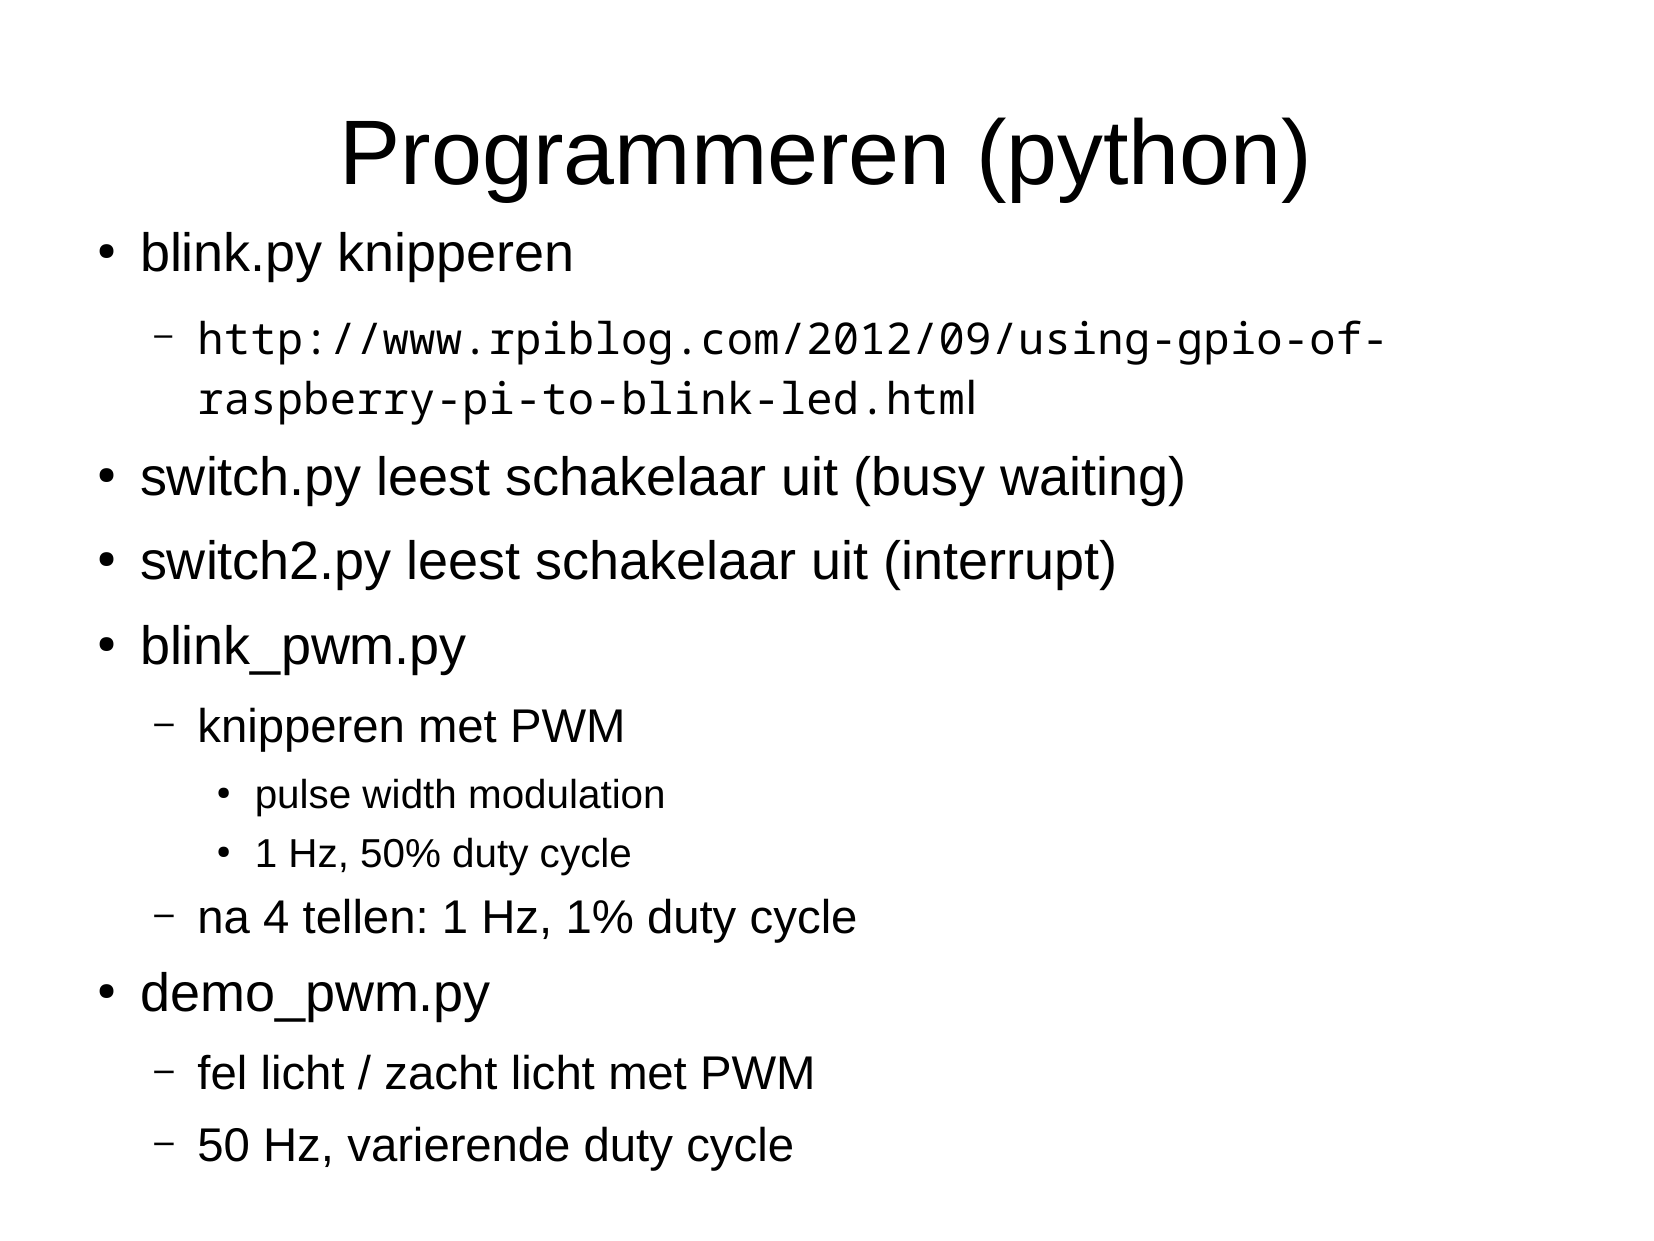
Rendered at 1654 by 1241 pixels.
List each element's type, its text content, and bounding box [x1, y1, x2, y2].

title Programmeren (python) [82, 49, 1571, 257]
list blink.py knipperen http://www.rpiblog.com/2012/09/using-gpio-of-raspberry-pi-to-blink-led.html switch.py leest schakelaar uit (busy waiting) switch2.py leest schakelaar uit (interrupt) blink_pwm.py knipperen met PWM pulse width modulation 1 Hz, 50% duty cycle na 4 tellen: 1 Hz, 1% duty cycle demo_pwm.py fel licht / zacht licht met PWM 50 Hz, varierende duty cycle [82, 222, 1538, 1173]
